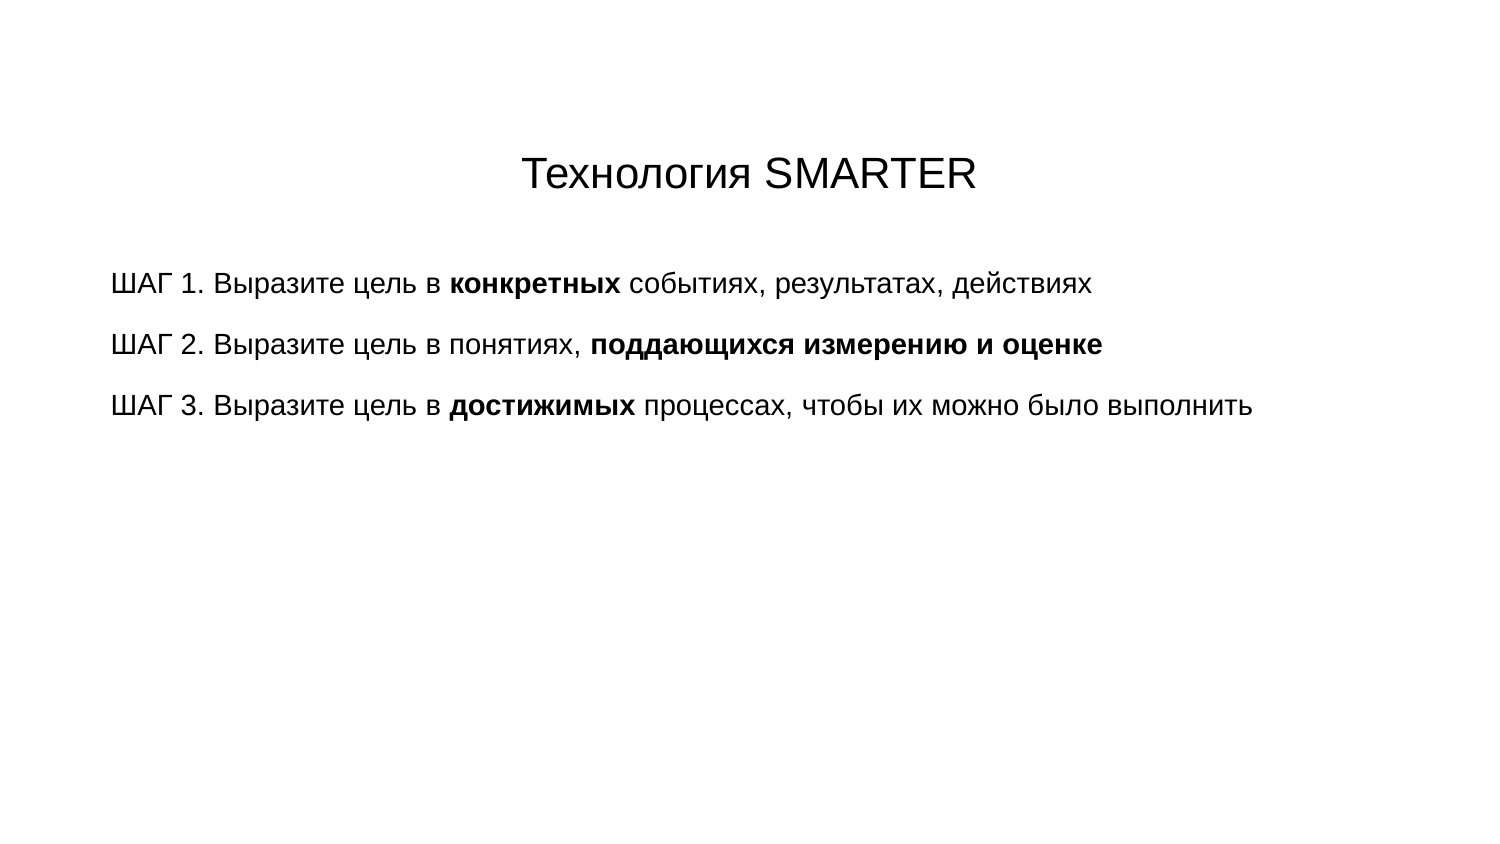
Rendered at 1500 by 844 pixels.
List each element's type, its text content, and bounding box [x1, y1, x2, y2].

text_box Технология SMARTER [0, 141, 1500, 210]
text_box ШАГ 1. Выразите цель в конкретных событиях, результатах, действиях ШАГ 2. Выразите цель в понятиях, поддающихся измерению и оценке ШАГ 3. Выразите цель в достижимых процессах, чтобы их можно было выполнить [110, 258, 1467, 718]
